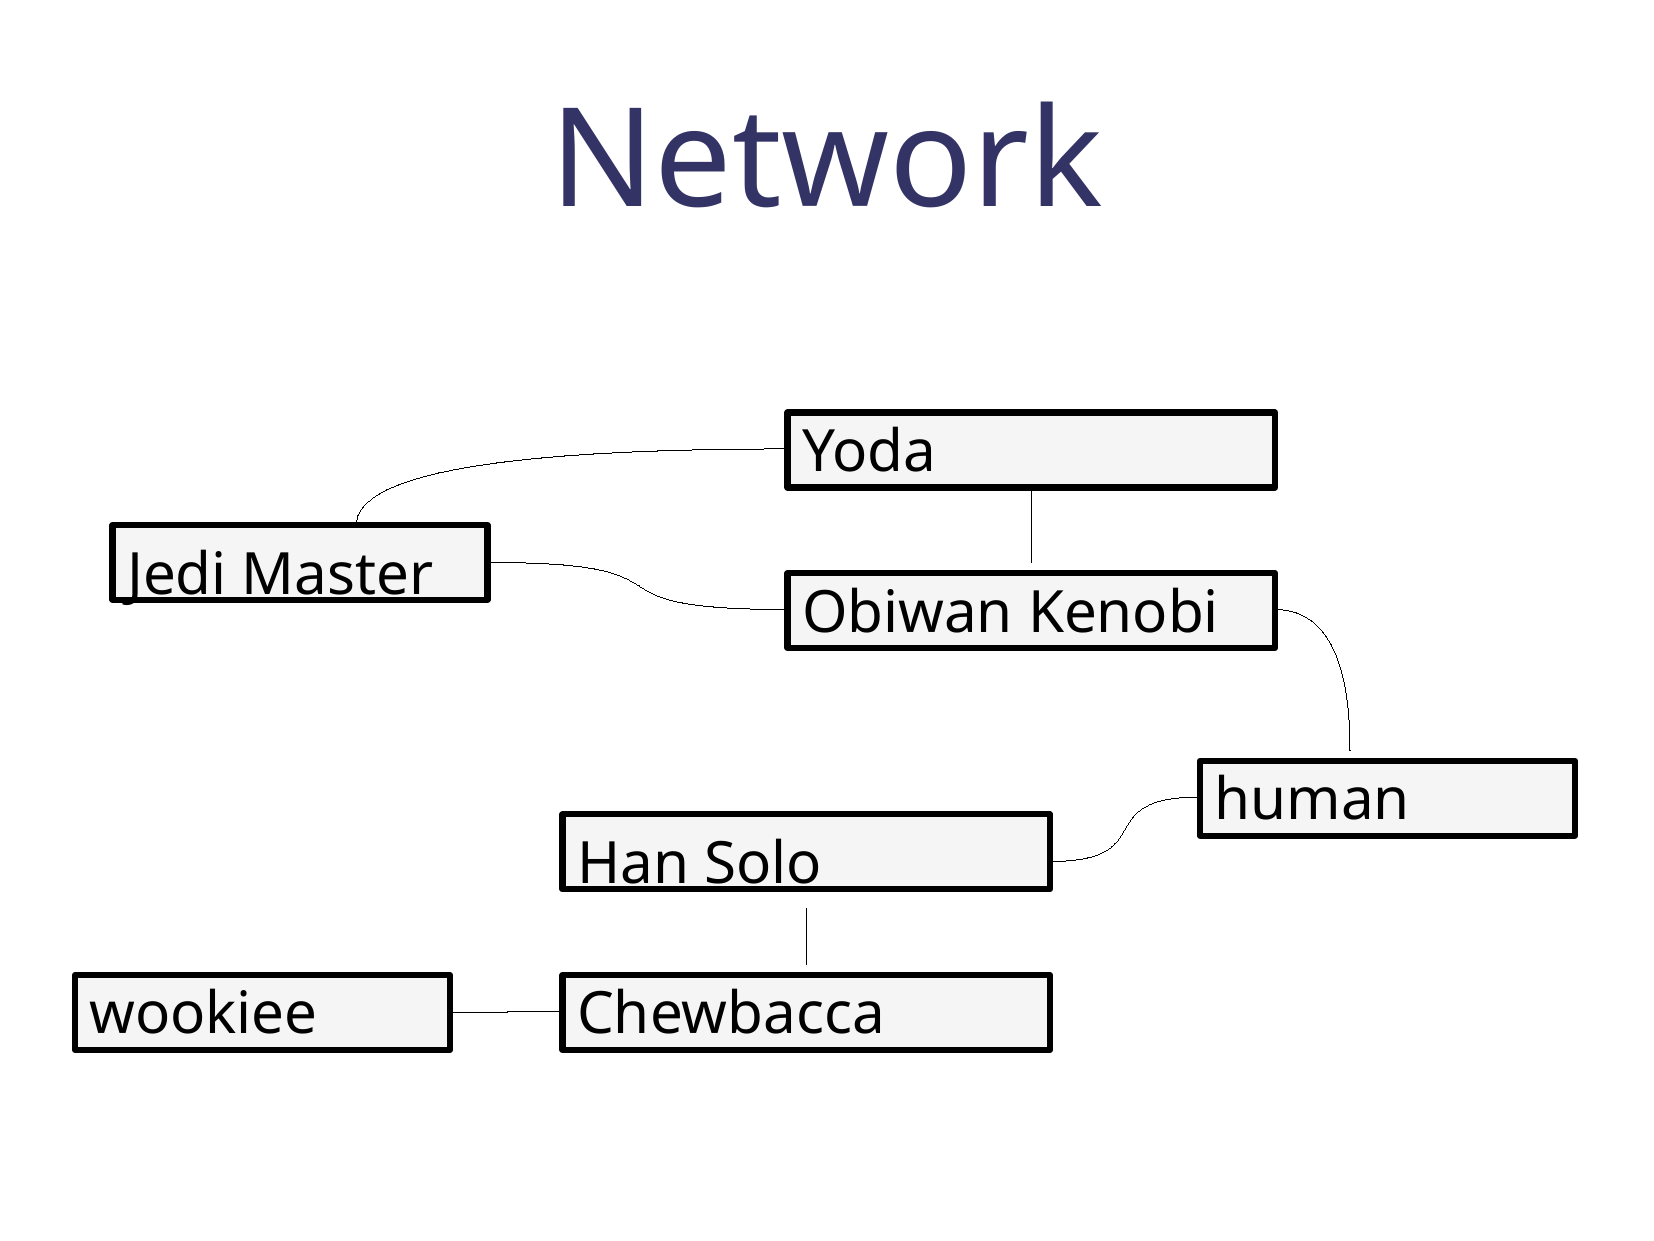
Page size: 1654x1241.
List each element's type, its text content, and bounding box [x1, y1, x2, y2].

text_box Chewbacca [562, 964, 1051, 1051]
text_box [1501, 760, 1576, 836]
text_box Han Solo [562, 814, 1051, 901]
text_box Jedi Master [112, 525, 601, 611]
text_box Yoda [787, 401, 1276, 488]
text_box wookiee [75, 964, 376, 1051]
title Network [82, 56, 1571, 250]
text_box human [1200, 750, 1501, 836]
text_box Obiwan Kenobi [787, 562, 1276, 649]
text_box [376, 975, 451, 1051]
